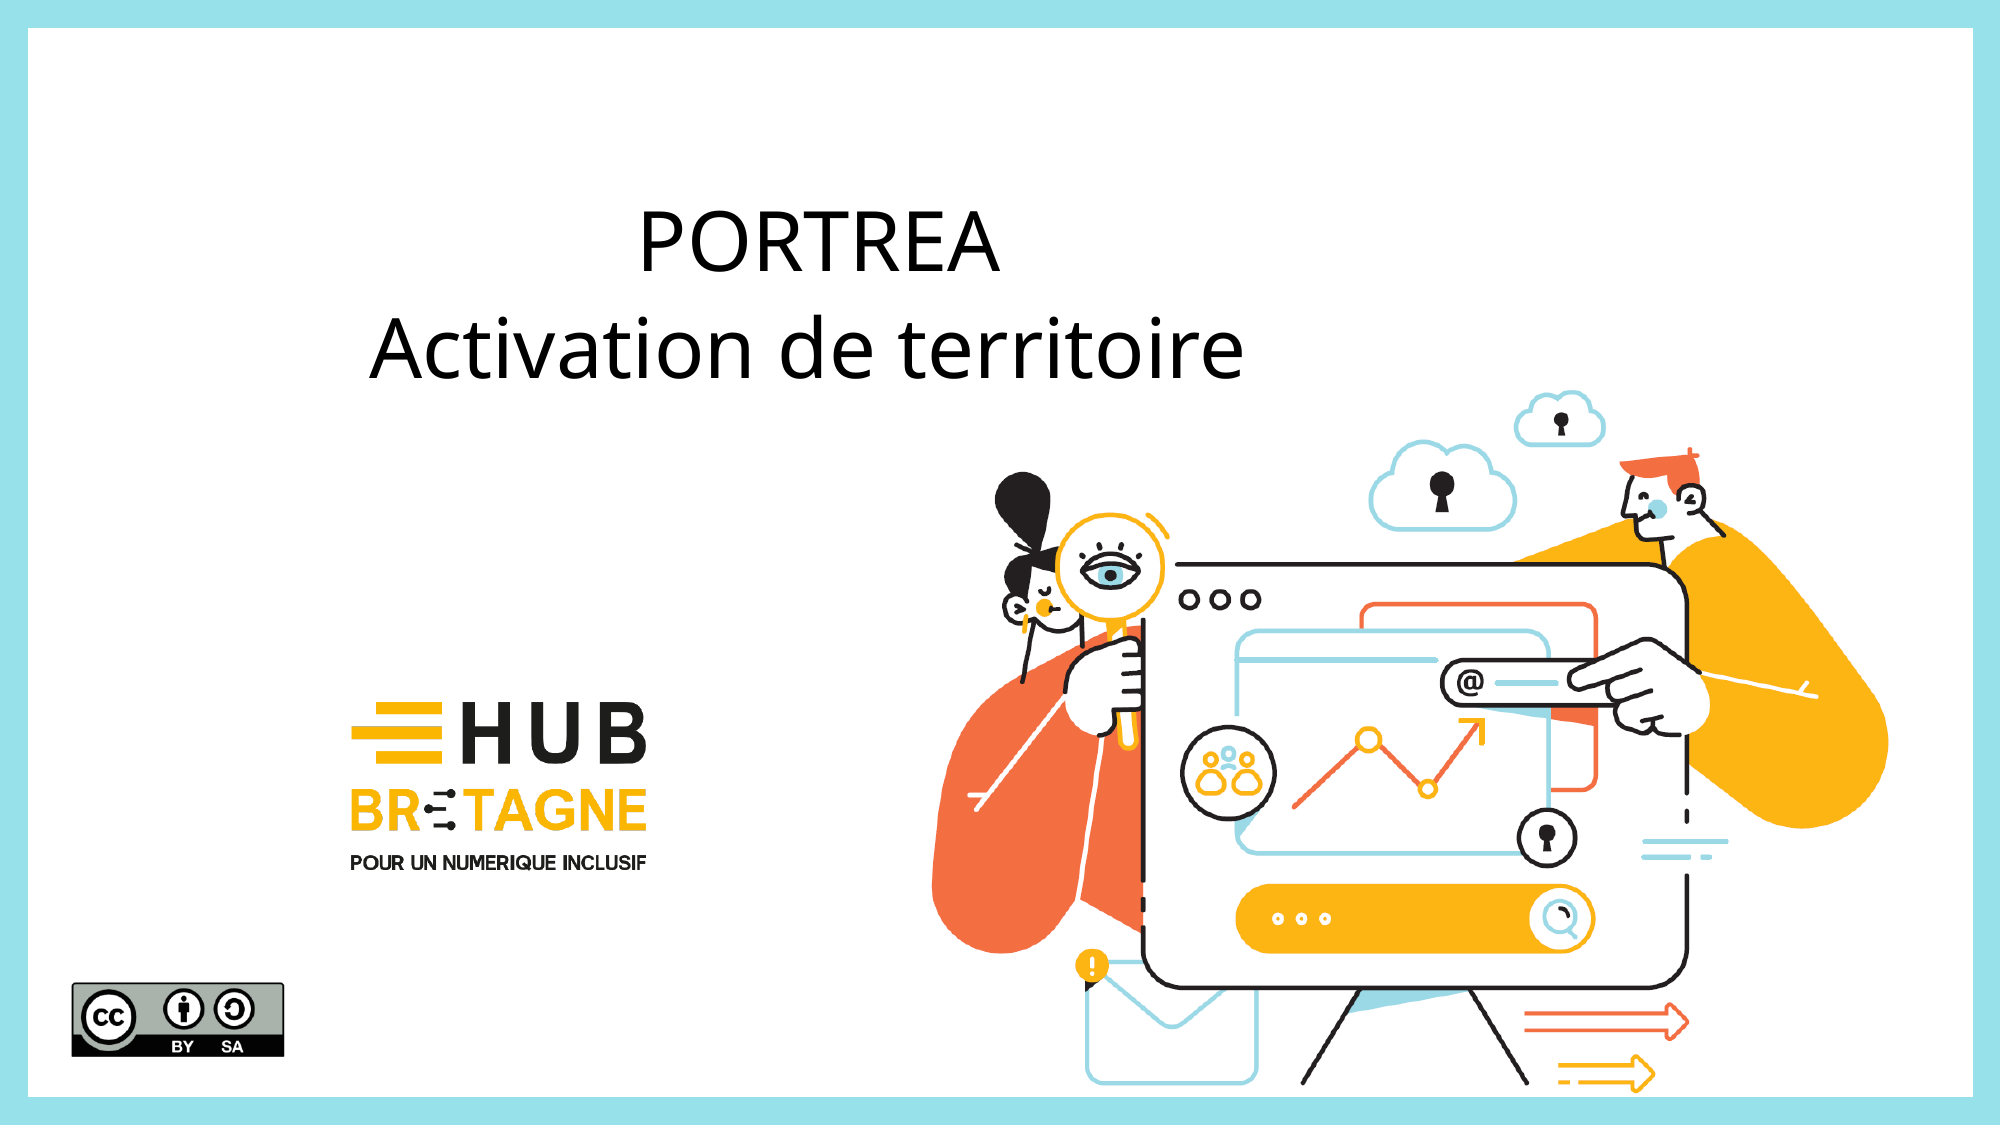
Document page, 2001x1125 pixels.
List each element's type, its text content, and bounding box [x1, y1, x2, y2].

title PORTREA Activation de territoire [0, 39, 1818, 403]
picture [39, 943, 315, 1096]
picture [294, 667, 704, 905]
picture [904, 376, 1961, 1096]
